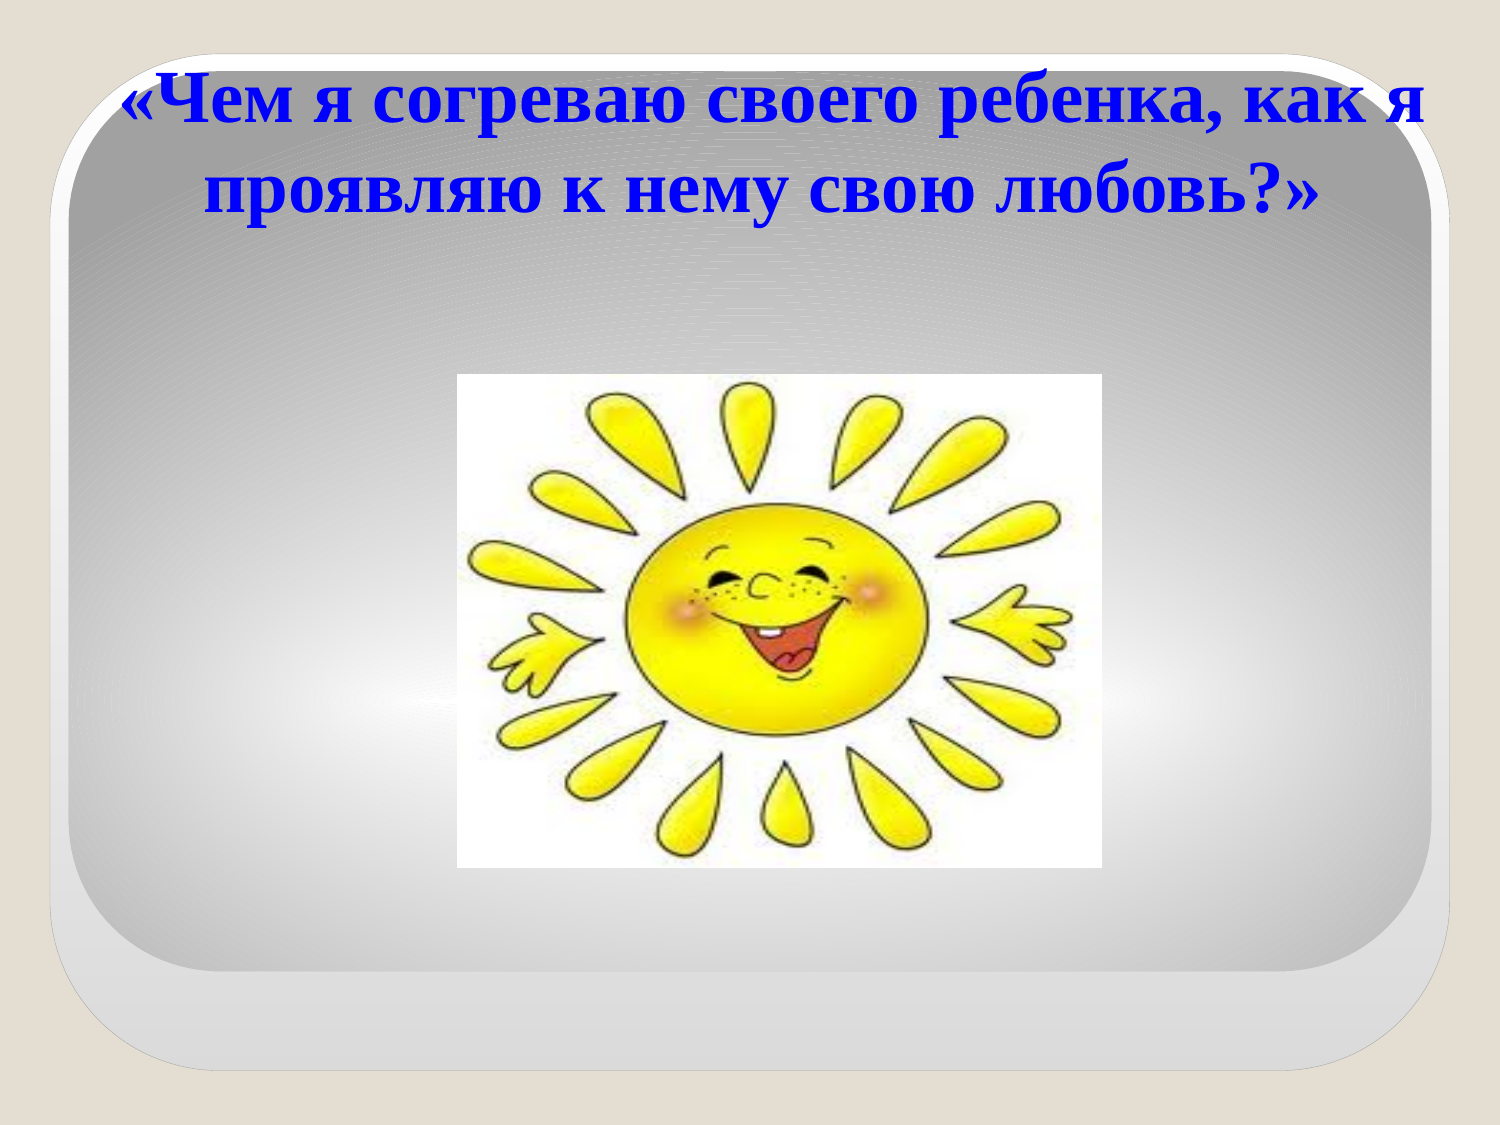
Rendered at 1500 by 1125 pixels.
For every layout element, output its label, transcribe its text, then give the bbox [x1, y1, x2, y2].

title «Чем я согреваю своего ребенка, как я проявляю к нему свою любовь?» [75, 40, 1451, 364]
picture [457, 374, 1102, 868]
